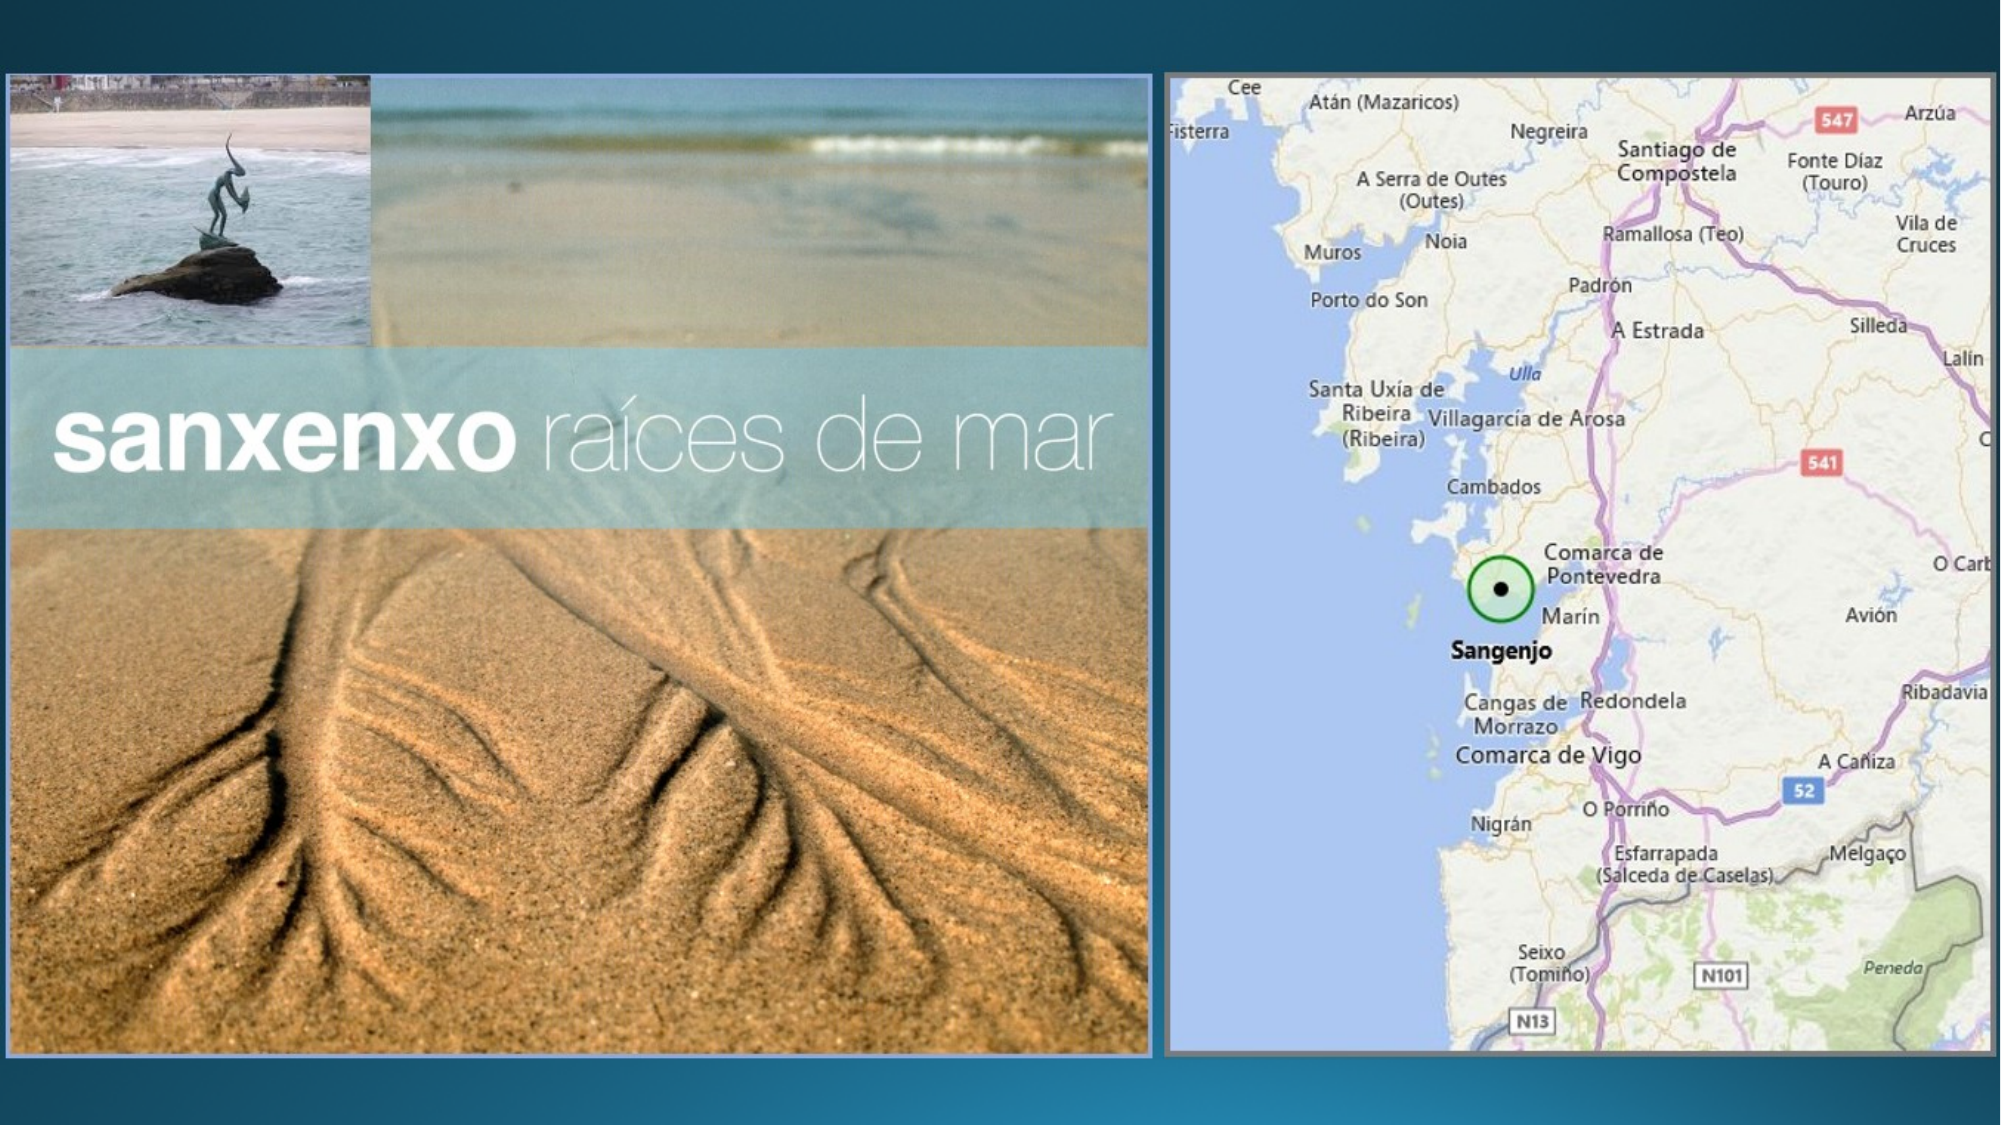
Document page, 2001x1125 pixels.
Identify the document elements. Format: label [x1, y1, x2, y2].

picture [0, 65, 2000, 1060]
